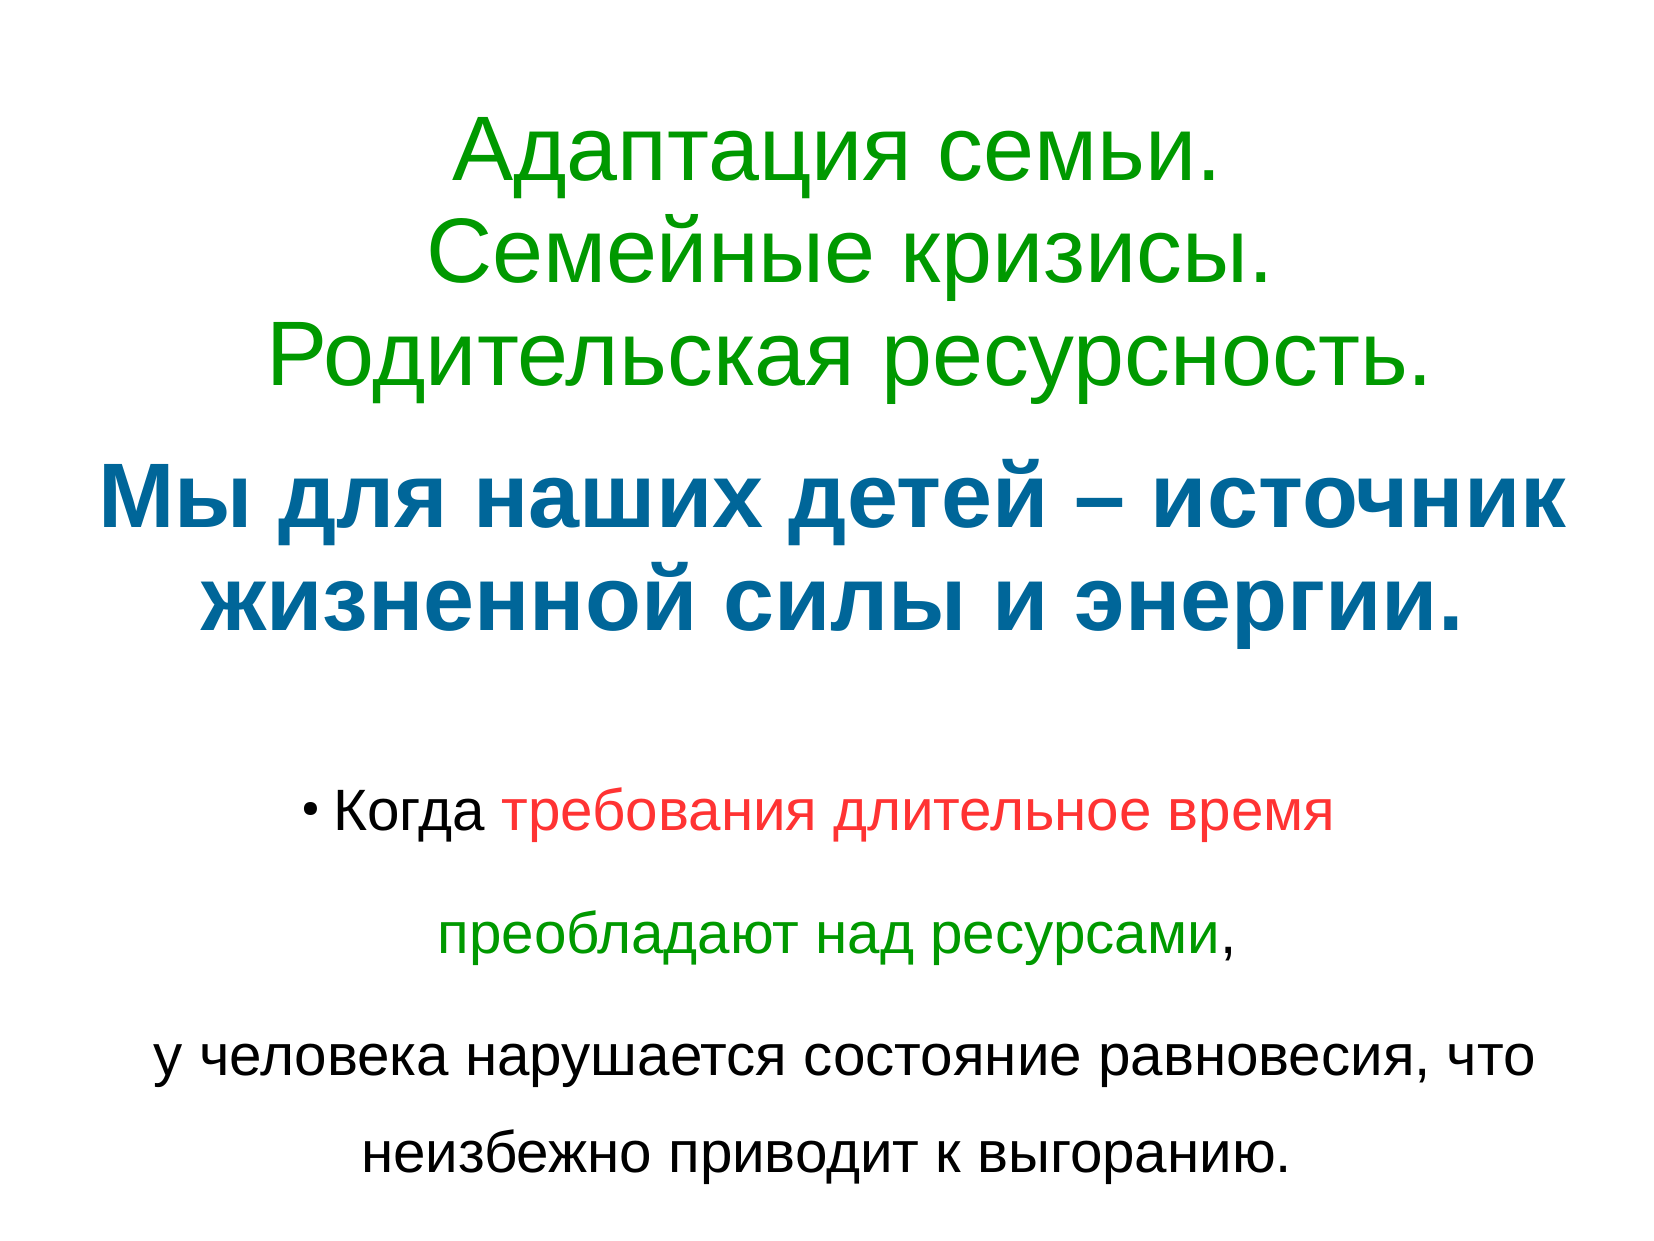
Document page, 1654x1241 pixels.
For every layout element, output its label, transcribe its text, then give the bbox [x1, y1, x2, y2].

text_box Когда требования длительное время преобладают над ресурсами, у человека нарушается состояние равновесия, что неизбежно приводит к выгоранию. [0, 738, 1654, 1240]
title Адаптация семьи. Семейные кризисы. Родительская ресурсность. [106, 97, 1595, 341]
text_box Мы для наших детей – источник жизненной силы и энергии. [59, 341, 1608, 650]
